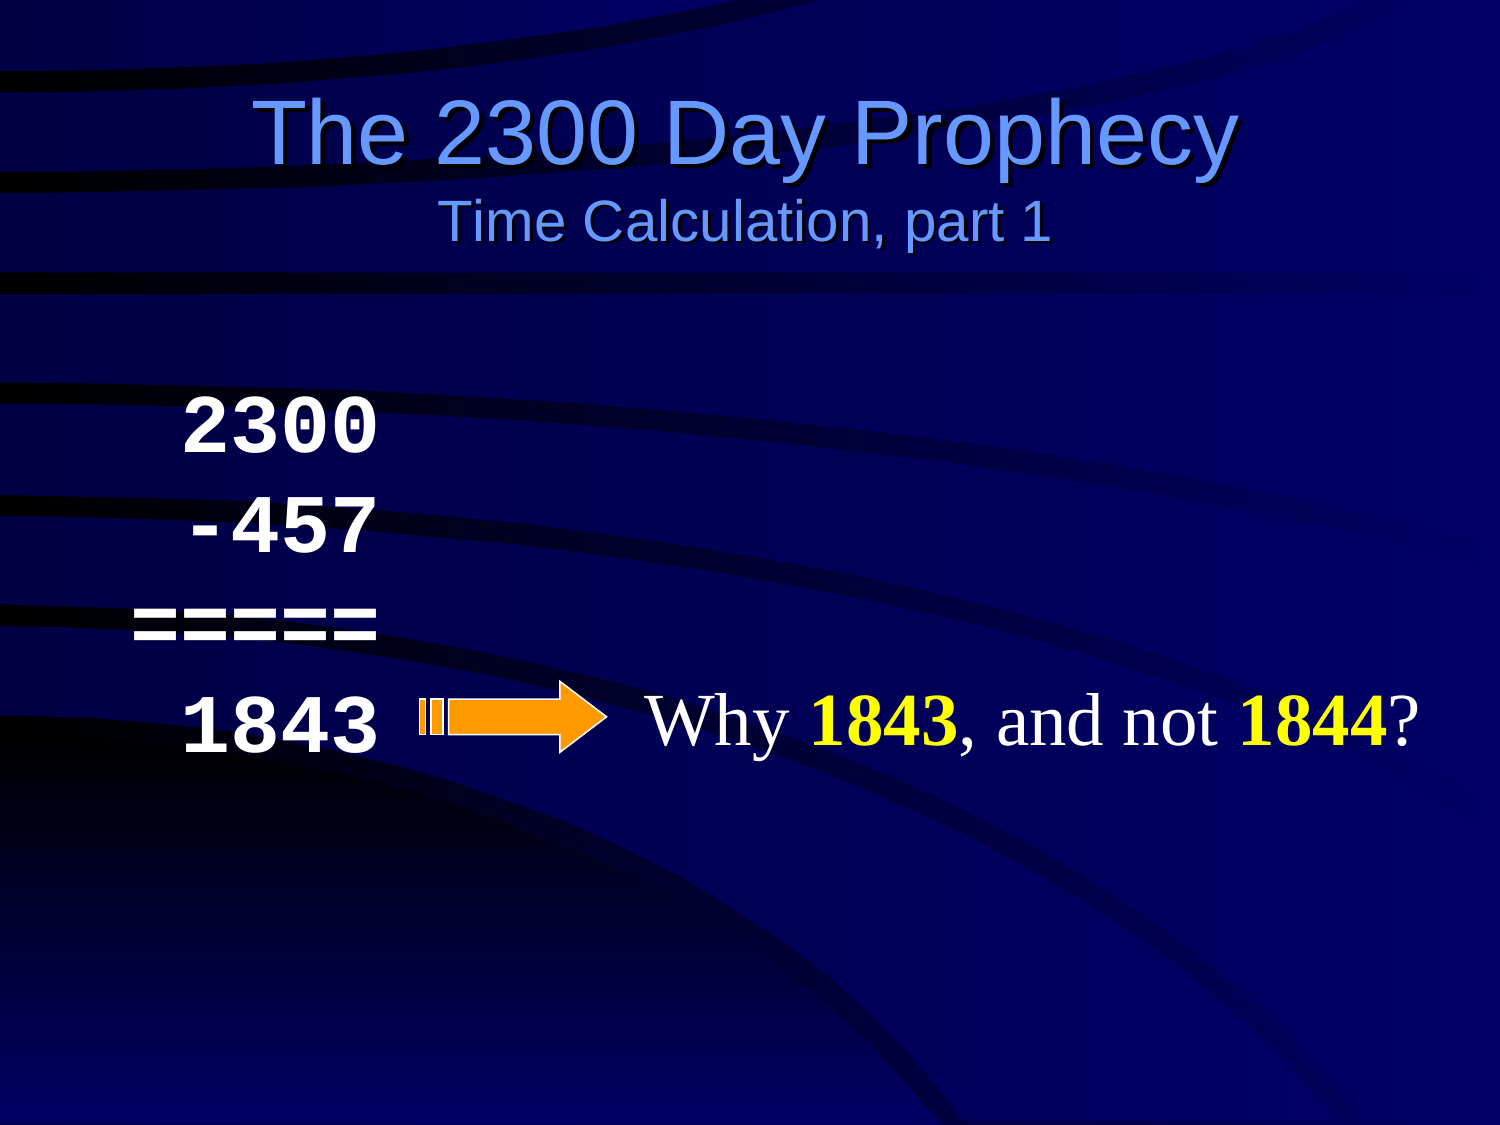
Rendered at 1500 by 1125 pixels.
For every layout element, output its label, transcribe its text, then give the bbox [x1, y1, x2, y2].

text_box 2300 -457 ===== 1843 [115, 361, 396, 778]
text_box [420, 699, 425, 735]
text_box [431, 699, 443, 735]
title The 2300 Day Prophecy Time Calculation, part 1 [72, 65, 1420, 242]
text_box Why 1843, and not 1844? [629, 662, 1436, 769]
text_box [448, 681, 607, 753]
